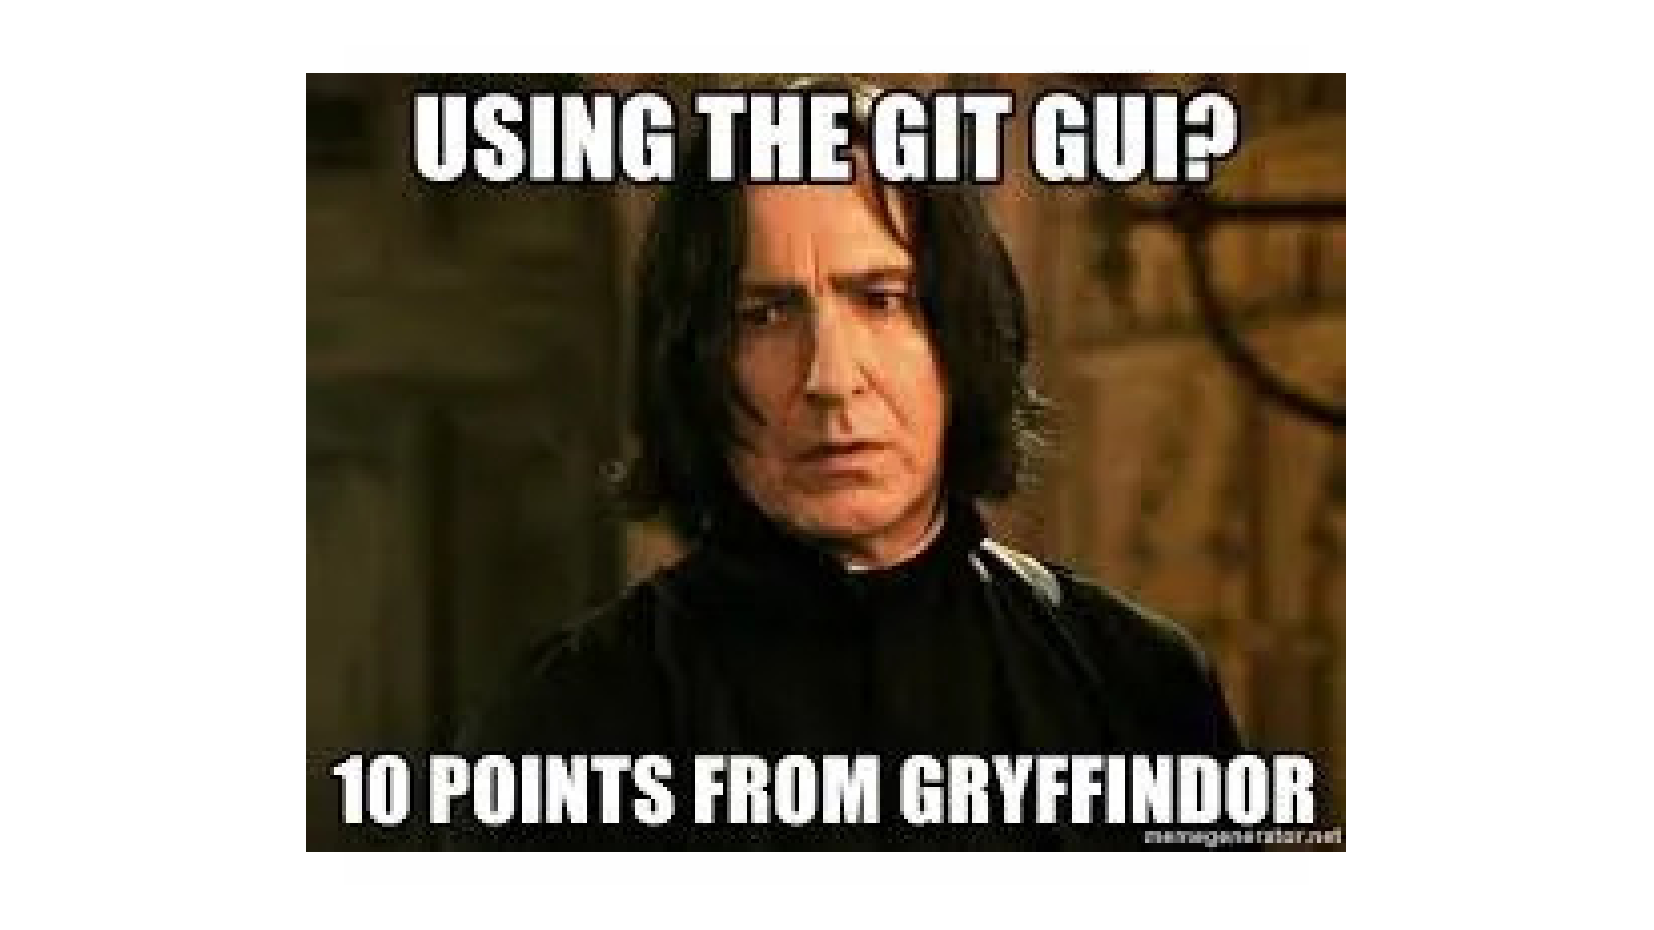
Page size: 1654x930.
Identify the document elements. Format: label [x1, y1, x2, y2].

picture [306, 45, 1346, 885]
